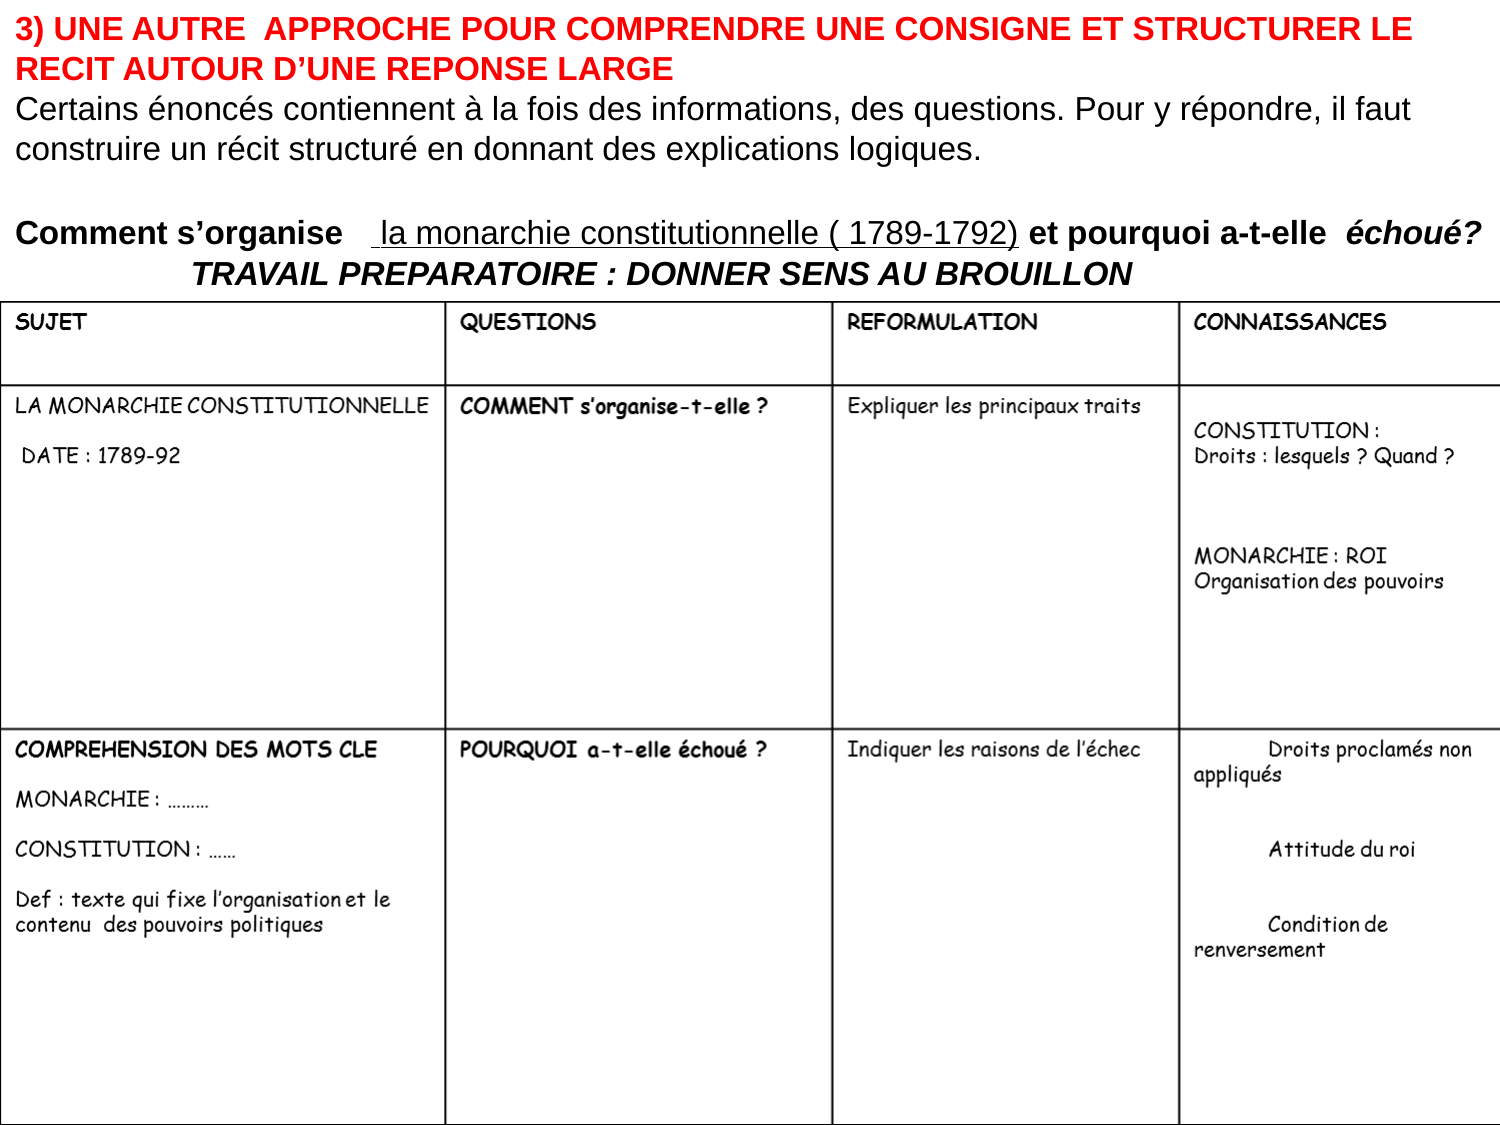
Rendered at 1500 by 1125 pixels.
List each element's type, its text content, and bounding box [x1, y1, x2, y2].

picture [0, 302, 1500, 1125]
text_box 3) UNE AUTRE APPROCHE POUR COMPRENDRE UNE CONSIGNE ET STRUCTURER LE RECIT AUTOUR D’UNE REPONSE LARGE Certains énoncés contiennent à la fois des informations, des questions. Pour y répondre, il faut construire un récit structuré en donnant des explications logiques. Comment s’organise la monarchie constitutionnelle ( 1789-1792) et pourquoi a-t-elle échoué? TRAVAIL PREPARATOIRE : DONNER SENS AU BROUILLON [0, 0, 1500, 301]
